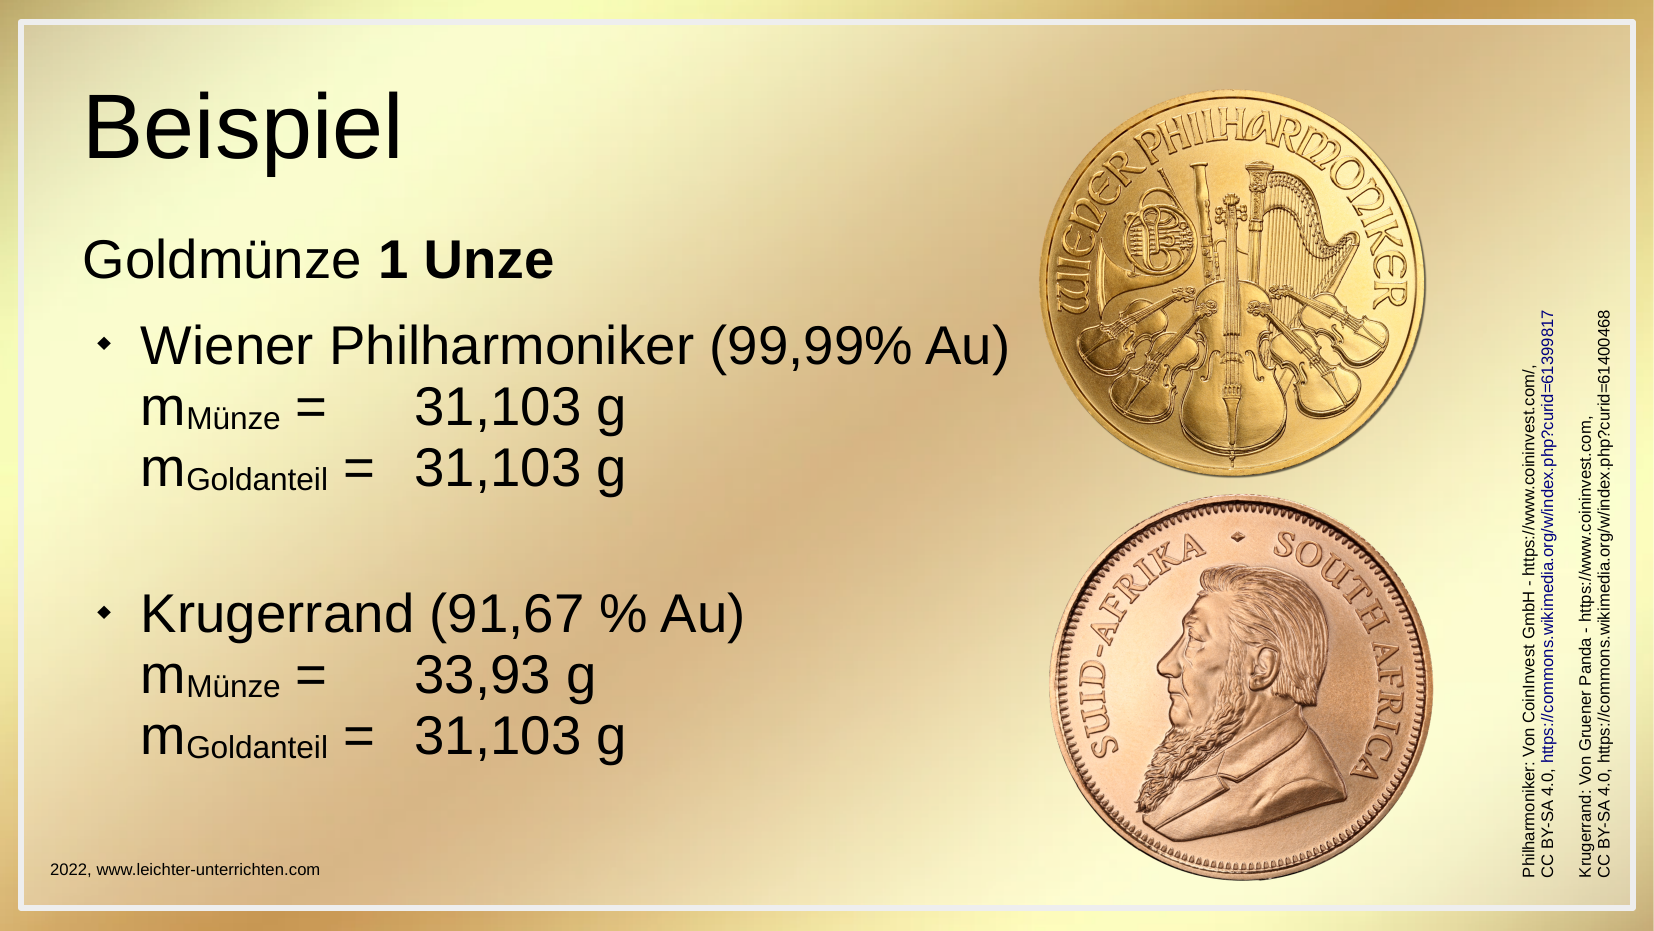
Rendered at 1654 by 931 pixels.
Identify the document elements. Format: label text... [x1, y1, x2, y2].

list Goldmünze 1 Unze Wiener Philharmoniker (99,99% Au) mMünze = 31,103 g mGoldanteil = 31,103 g Krugerrand (91,67 % Au) mMünze = 33,93 g mGoldanteil = 31,103 g [82, 229, 1571, 769]
text_box Philharmoniker: Von CoinInvest GmbH - https://www.coininvest.com/, CC BY-SA 4.0, https://commons.wikimedia.org/w/index.php?curid=61399817 Krugerrand: Von Gruener Panda - https://www.coininvest.com, CC BY-SA 4.0, https://commons.wikimedia.org/w/index.php?curid=61400468 [1511, 295, 1621, 893]
picture [0, 0, 1654, 931]
title Beispiel [82, 48, 1571, 205]
